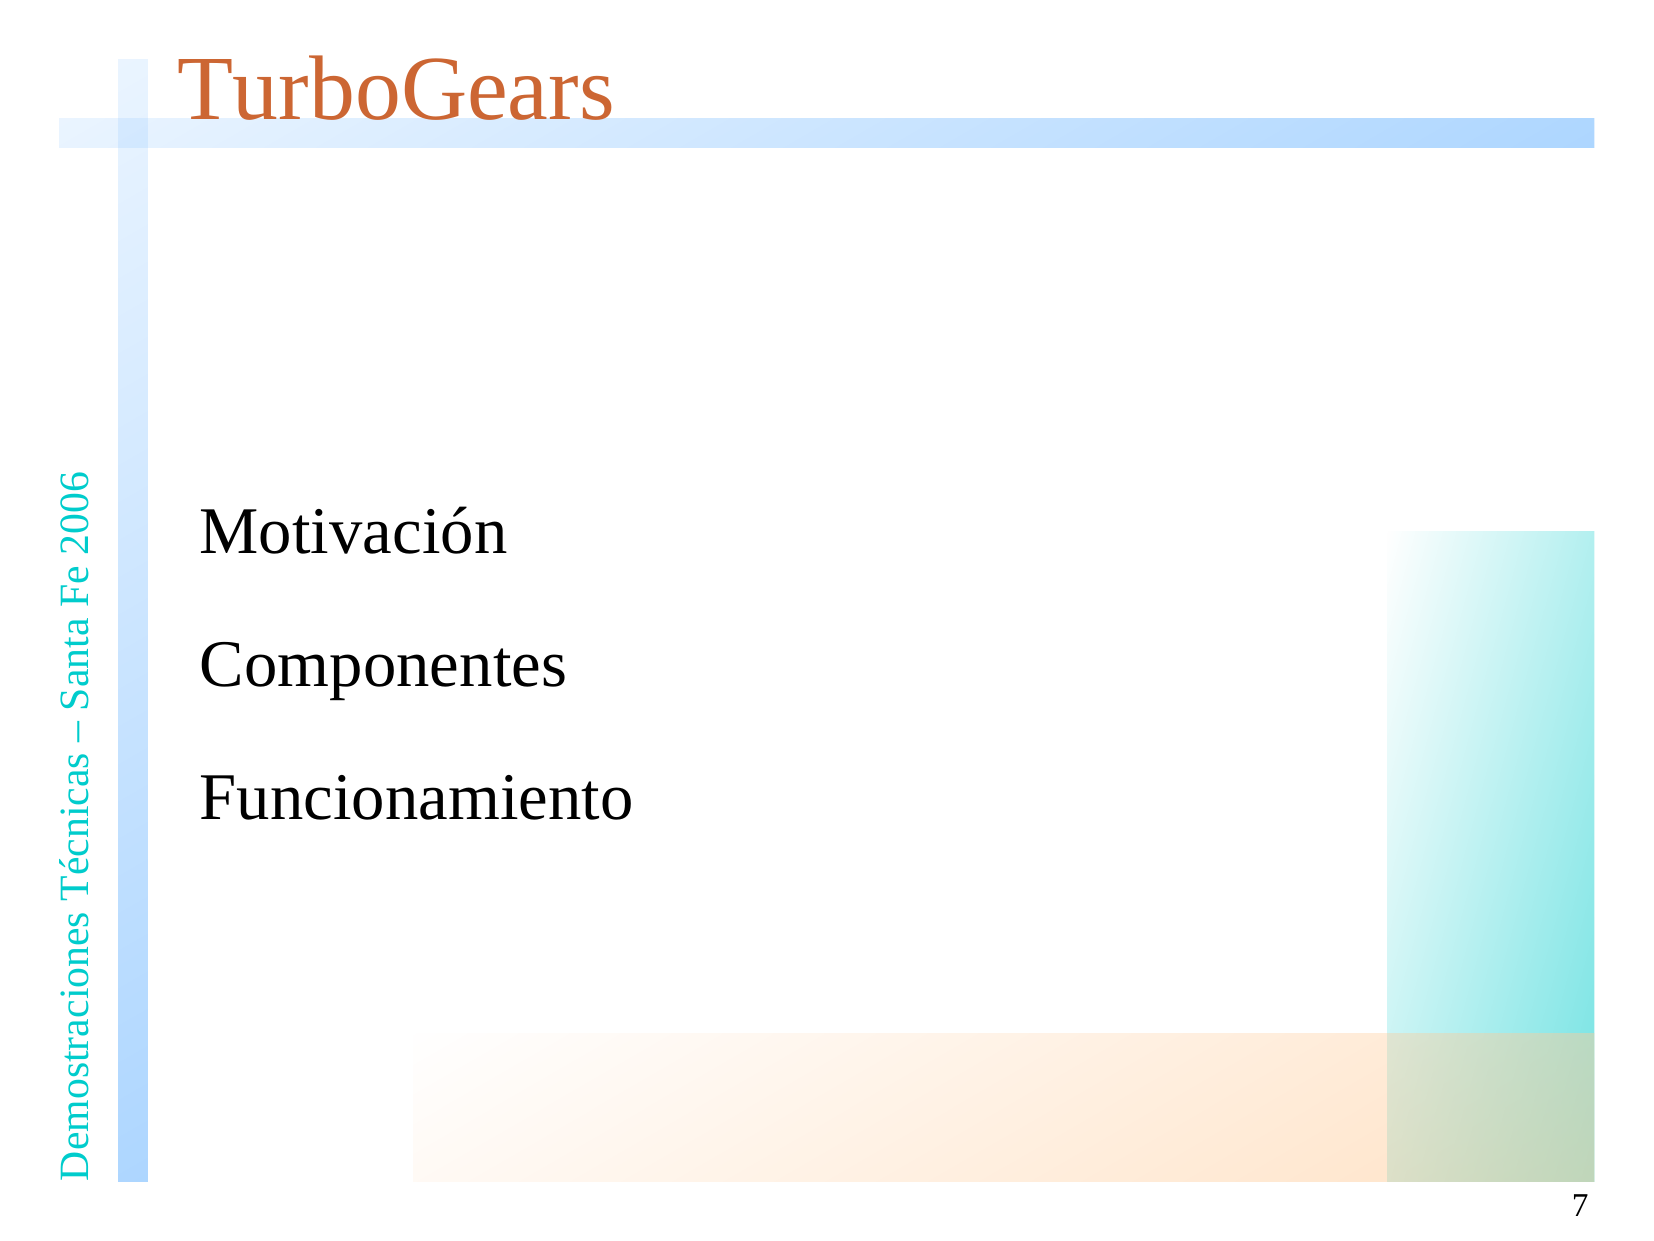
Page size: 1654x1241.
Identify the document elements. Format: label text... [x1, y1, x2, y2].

title TurboGears [177, 29, 1595, 147]
subtitle Motivación Componentes Funcionamiento [147, 147, 1595, 1182]
